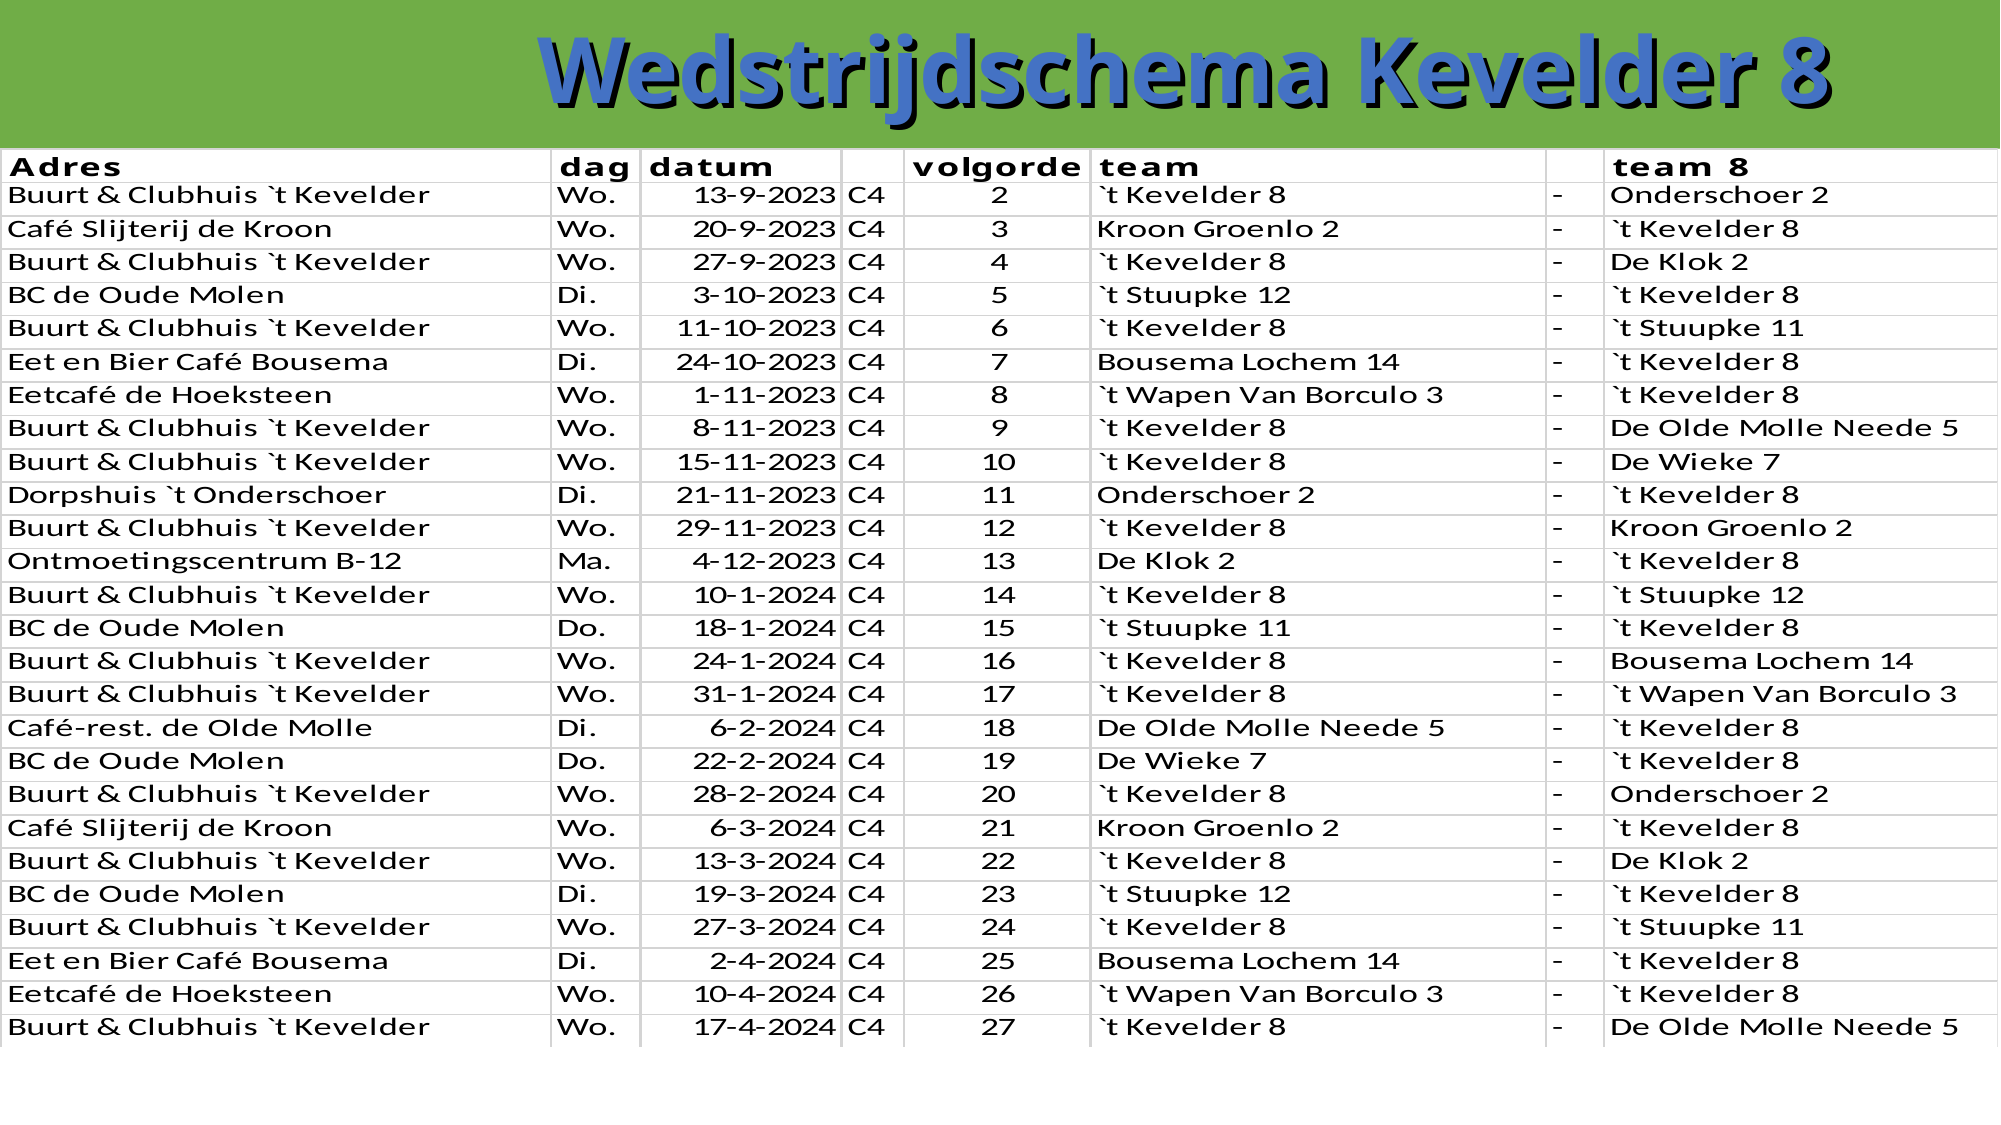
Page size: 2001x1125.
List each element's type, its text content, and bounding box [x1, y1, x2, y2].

picture [0, 148, 2000, 1049]
title Wedstrijdschema Kevelder 8 [0, 0, 2000, 148]
